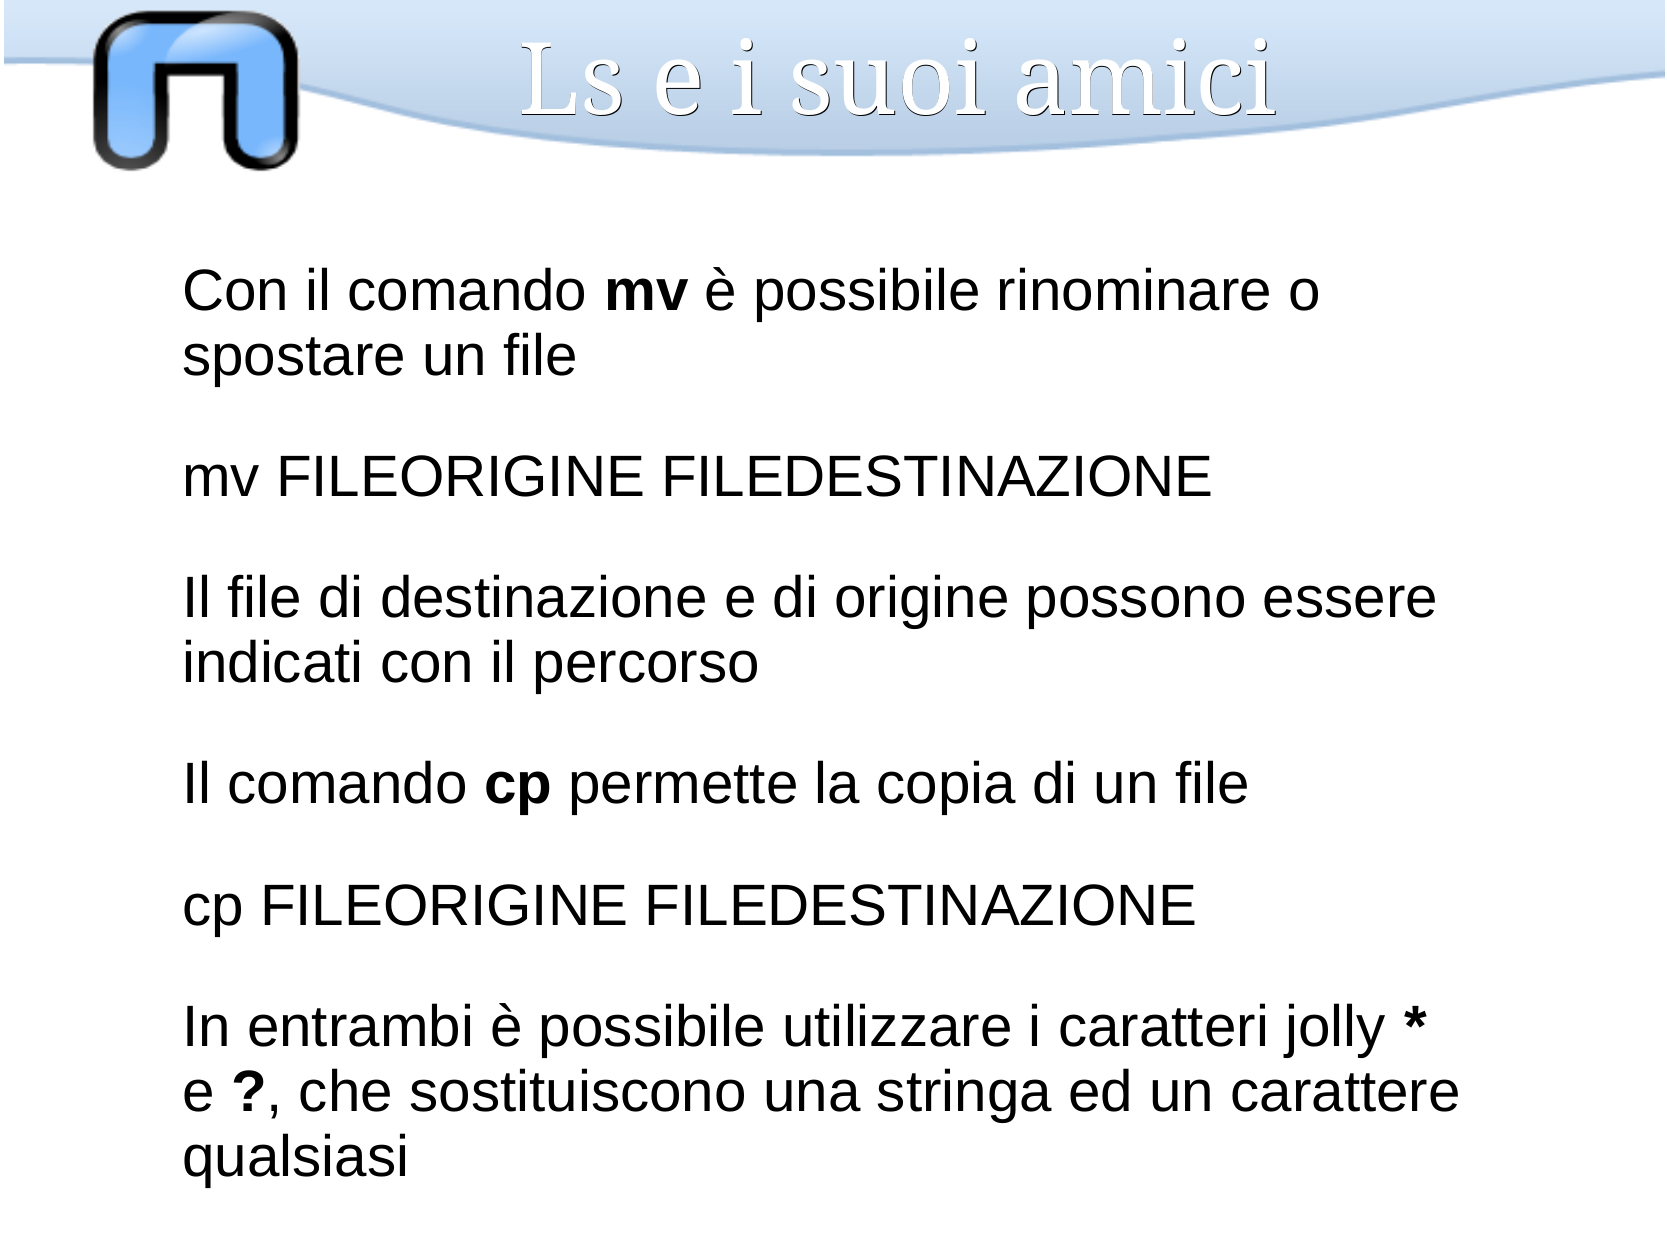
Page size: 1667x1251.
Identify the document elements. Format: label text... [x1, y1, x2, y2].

list Con il comando mv è possibile rinominare o spostare un file mv FILEORIGINE FILEDESTINAZIONE Il file di destinazione e di origine possono essere indicati con il percorso Il comando cp permette la copia di un file cp FILEORIGINE FILEDESTINAZIONE In entrambi è possibile utilizzare i caratteri jolly * e ?, che sostituiscono una stringa ed un carattere qualsiasi [182, 257, 1525, 1189]
text_box Ls e i suoi amici [373, 0, 1497, 159]
picture [0, 0, 1667, 1251]
